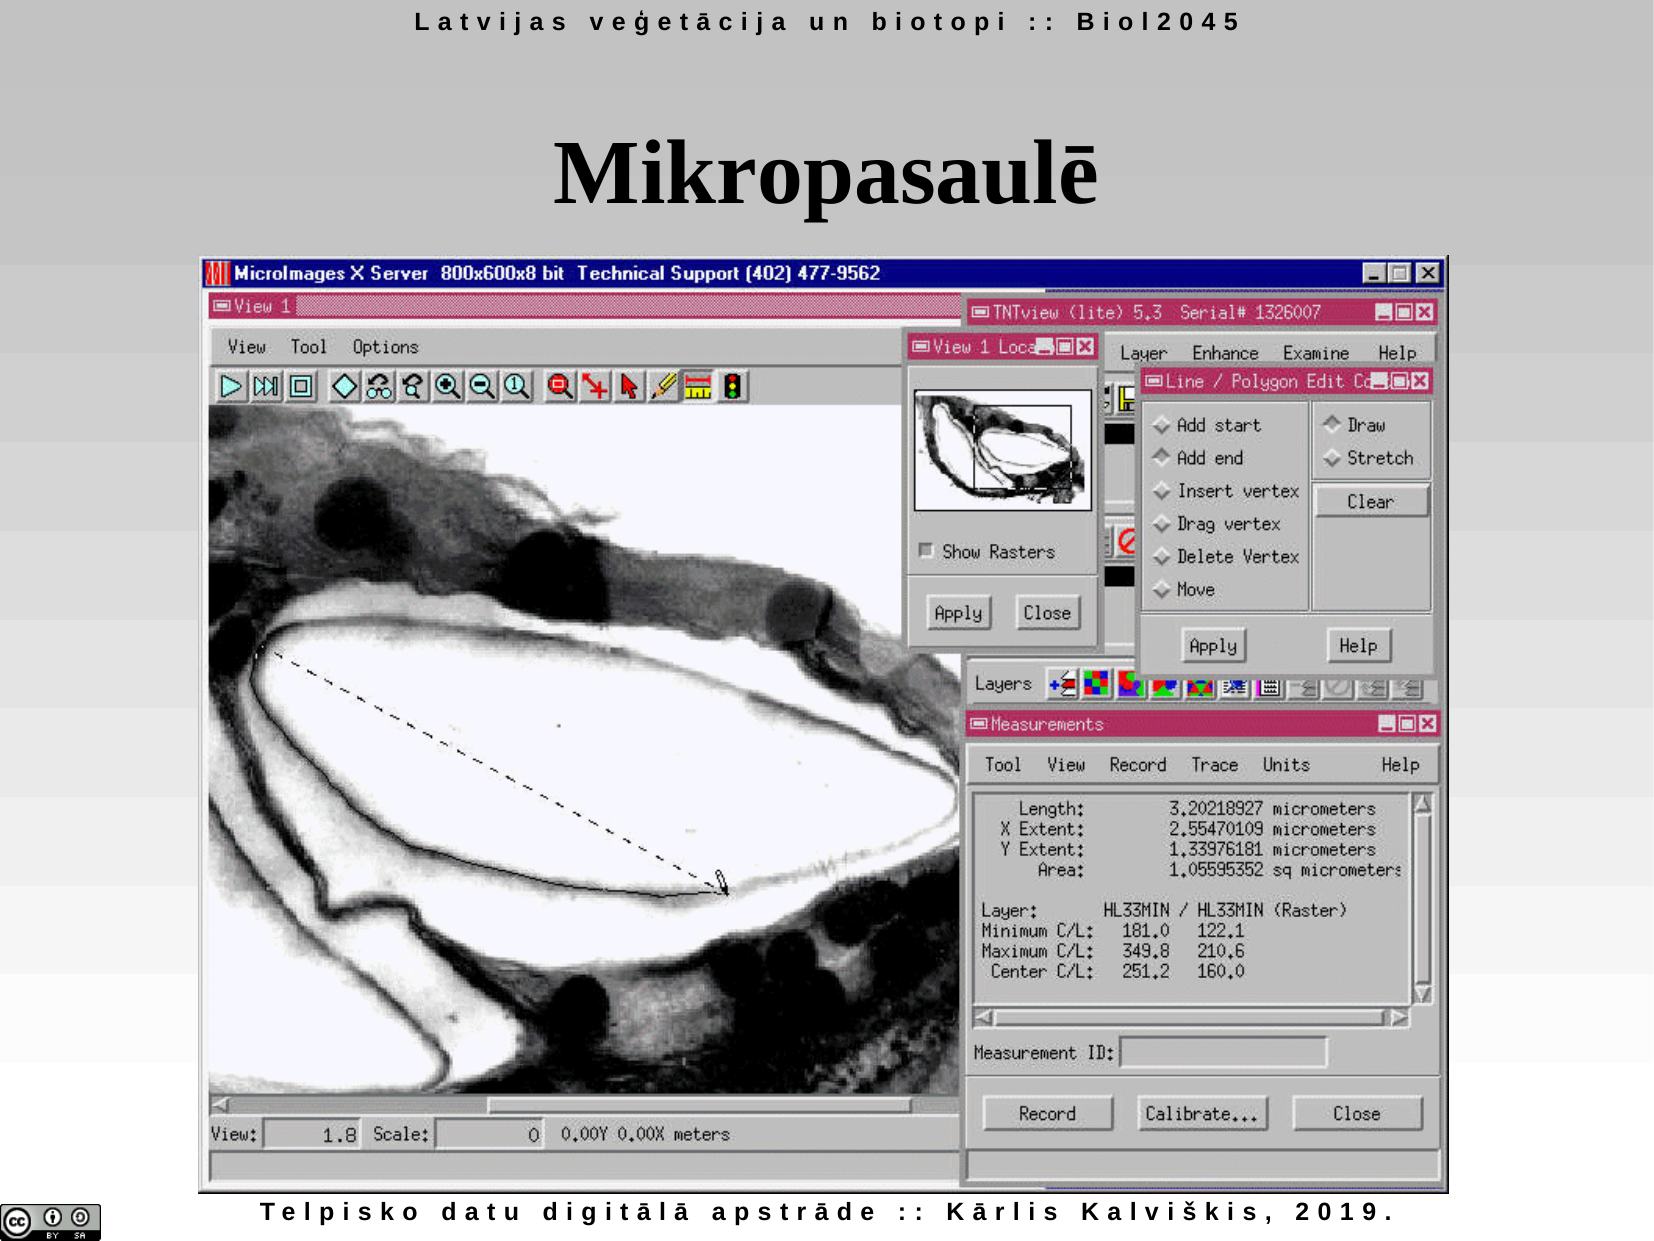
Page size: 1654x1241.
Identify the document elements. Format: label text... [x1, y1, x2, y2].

title Mikropasaulē [29, 49, 1625, 296]
picture [0, 0, 1654, 1241]
